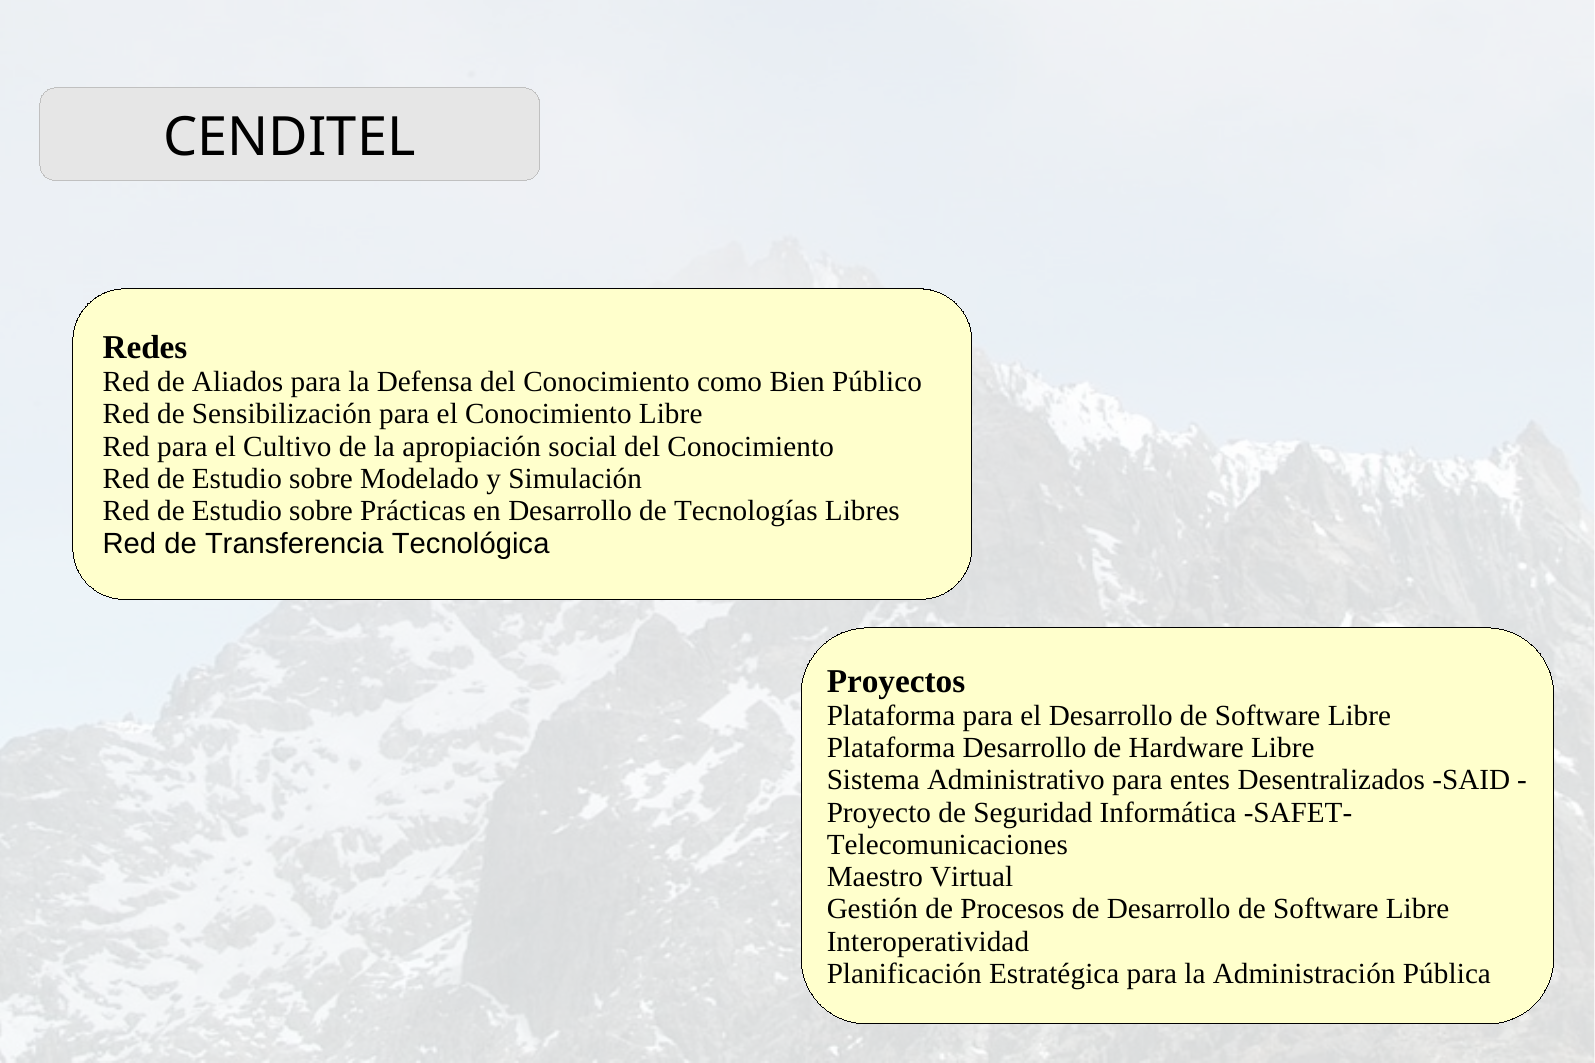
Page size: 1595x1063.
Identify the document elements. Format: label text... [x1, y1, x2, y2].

text_box Redes Red de Aliados para la Defensa del Conocimiento como Bien Público Red de Sensibilización para el Conocimiento Libre Red para el Cultivo de la apropiación social del Conocimiento Red de Estudio sobre Modelado y Simulación Red de Estudio sobre Prácticas en Desarrollo de Tecnologías Libres Red de Transferencia Tecnológica [72, 288, 972, 600]
text_box Proyectos Plataforma para el Desarrollo de Software Libre Plataforma Desarrollo de Hardware Libre Sistema Administrativo para entes Desentralizados -SAID - Proyecto de Seguridad Informática -SAFET- Telecomunicaciones Maestro Virtual Gestión de Procesos de Desarrollo de Software Libre Interoperatividad Planificación Estratégica para la Administración Pública [801, 627, 1554, 1024]
text_box CENDITEL [39, 87, 540, 181]
